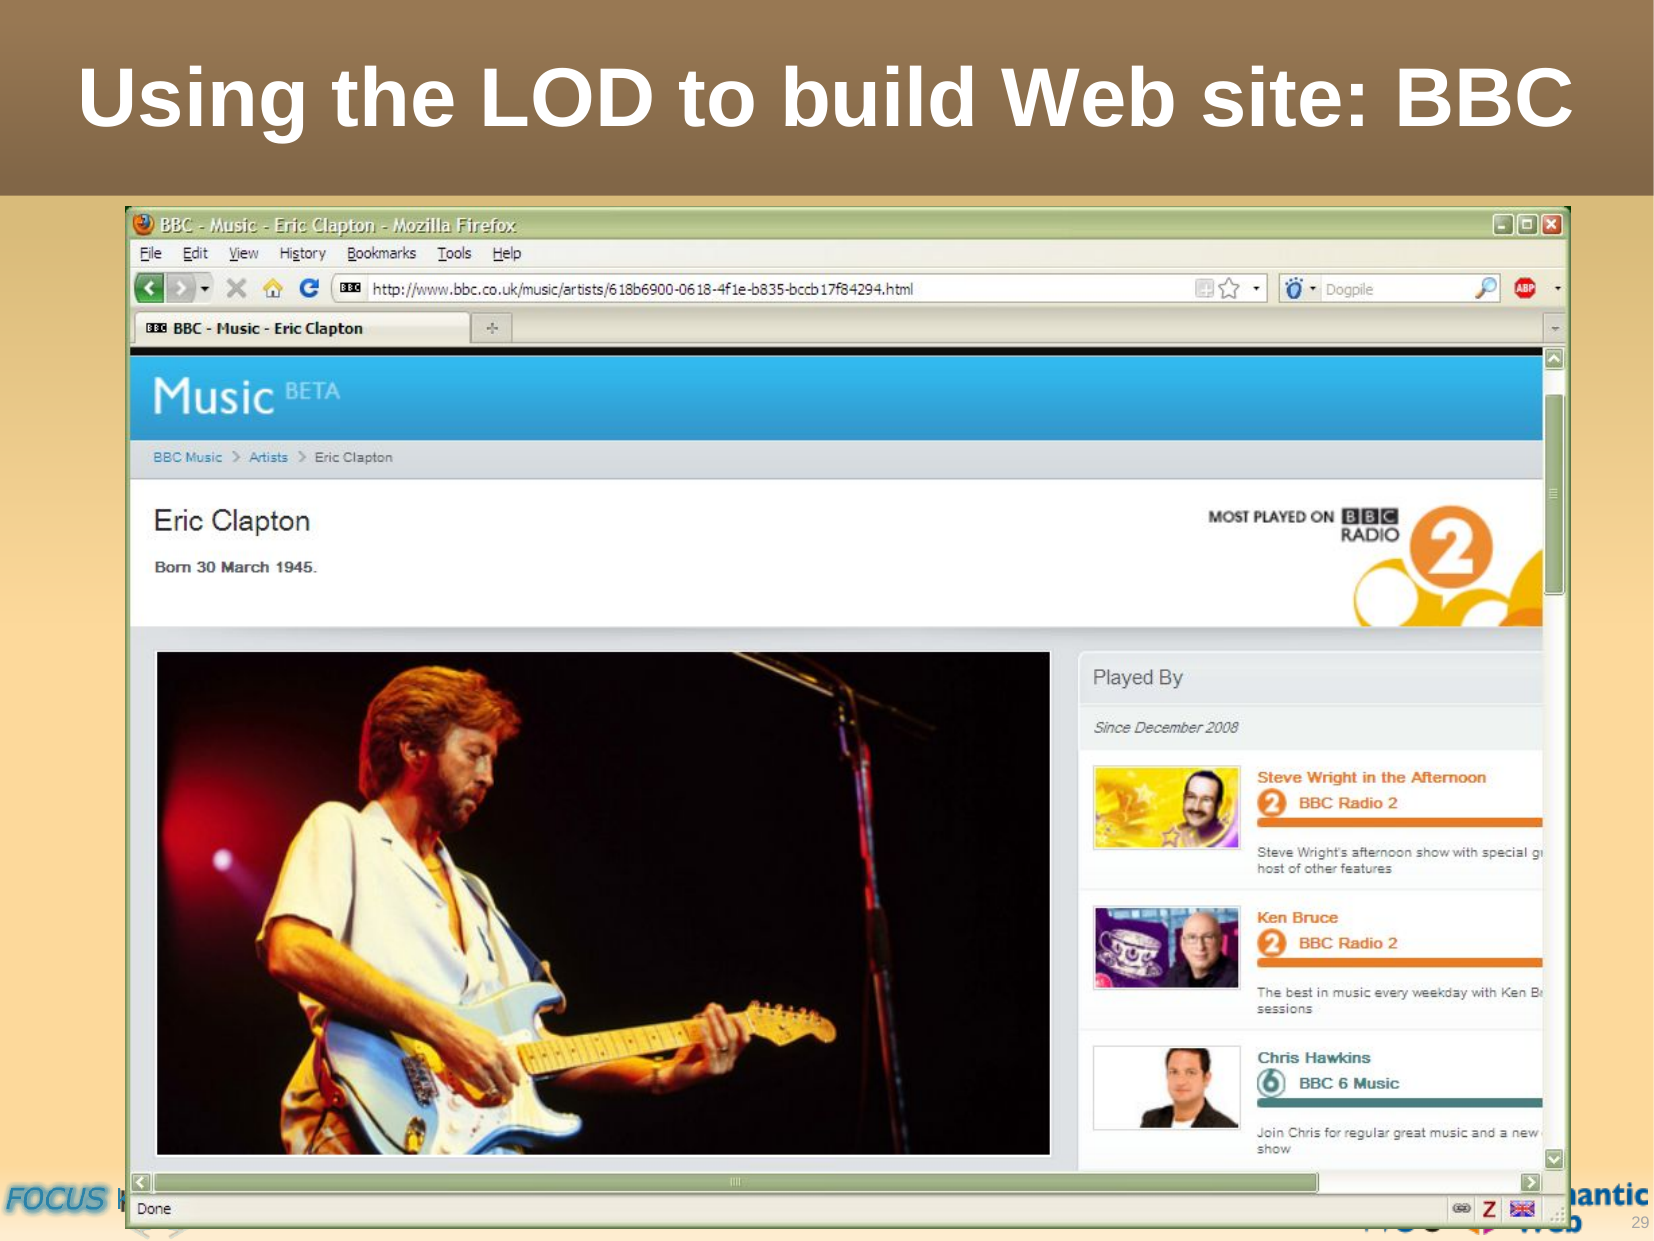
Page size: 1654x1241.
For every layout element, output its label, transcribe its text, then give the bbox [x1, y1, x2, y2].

picture [0, 196, 1654, 1241]
title Using the LOD to build Web site: BBC [0, 0, 1654, 196]
